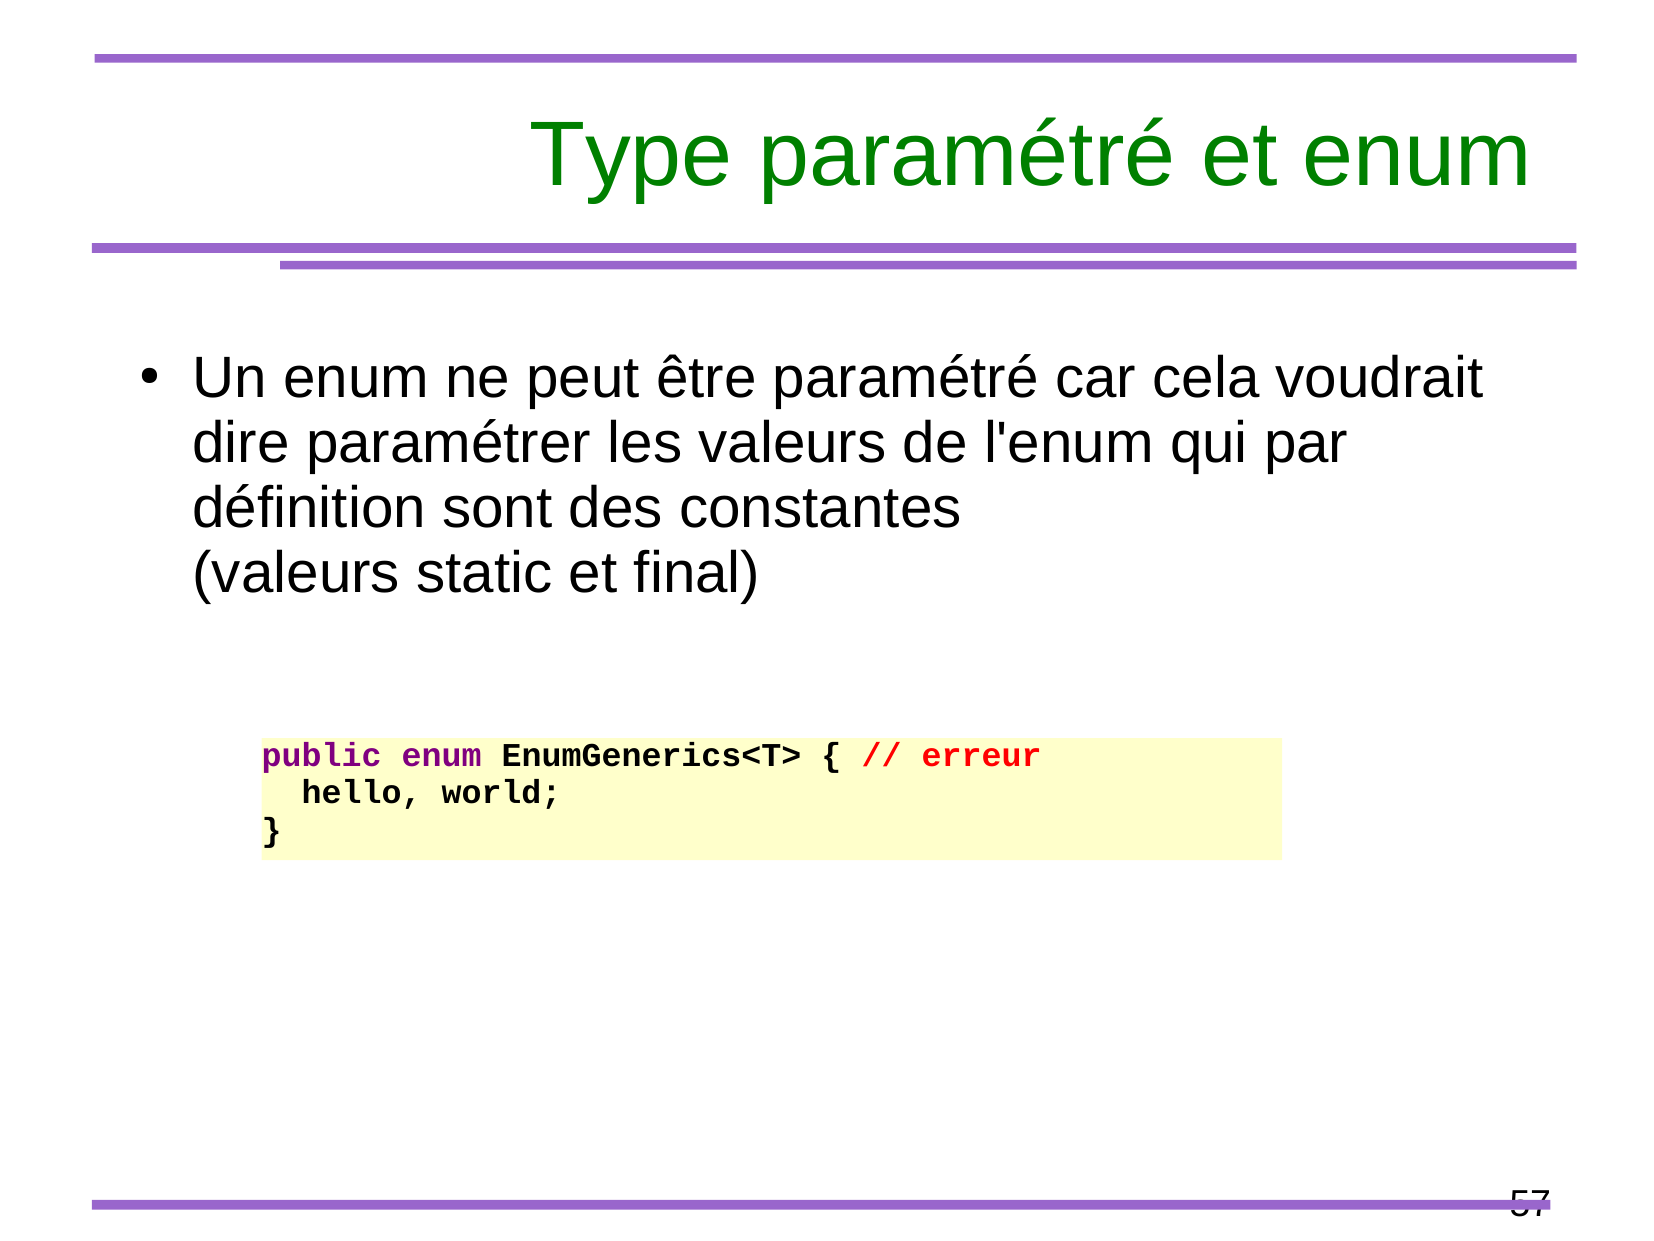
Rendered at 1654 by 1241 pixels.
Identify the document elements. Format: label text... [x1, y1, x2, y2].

text_box public enum EnumGenerics<T> { // erreur hello, world; } [261, 738, 1283, 861]
list Un enum ne peut être paramétré car cela voudrait dire paramétrer les valeurs de l'enum qui par définition sont des constantes (valeurs static et final) [121, 344, 1534, 728]
title Type paramétré et enum [121, 49, 1534, 257]
